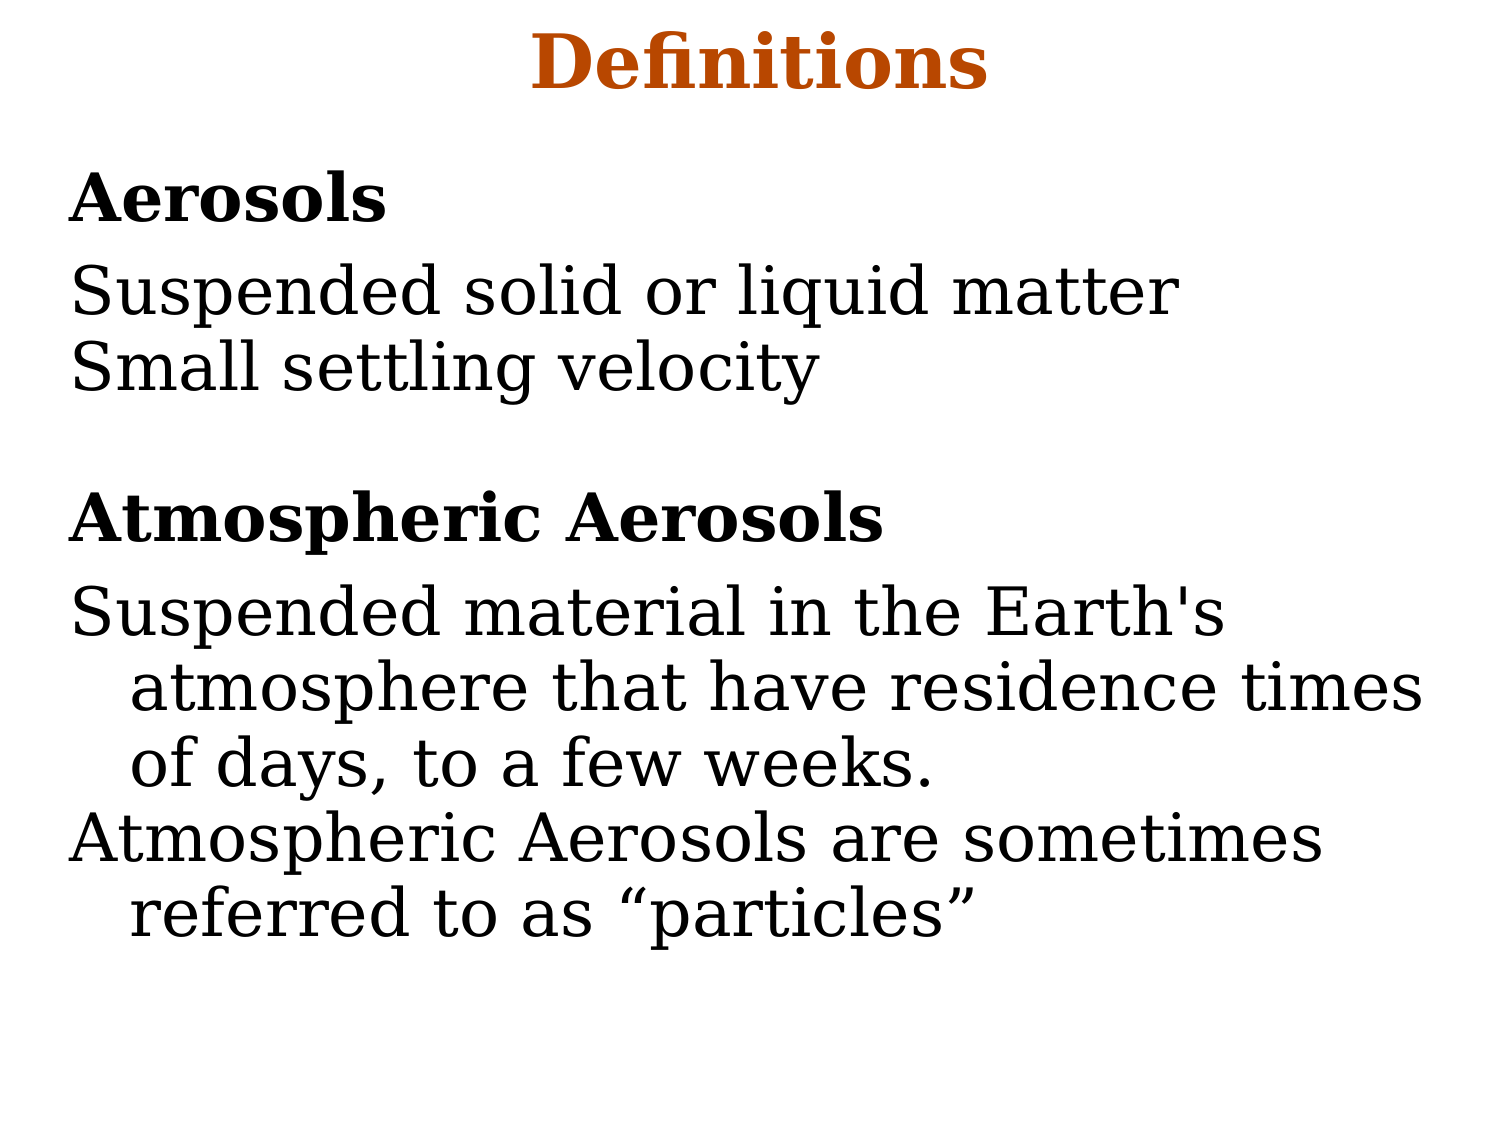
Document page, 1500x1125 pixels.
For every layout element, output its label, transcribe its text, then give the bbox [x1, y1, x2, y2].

text_box Aerosols Suspended solid or liquid matter Small settling velocity Atmospheric Aerosols Suspended material in the Earth's atmosphere that have residence times of days, to a few weeks. Atmospheric Aerosols are sometimes referred to as “particles” [54, 152, 1449, 962]
text_box Definitions [193, 20, 1327, 106]
